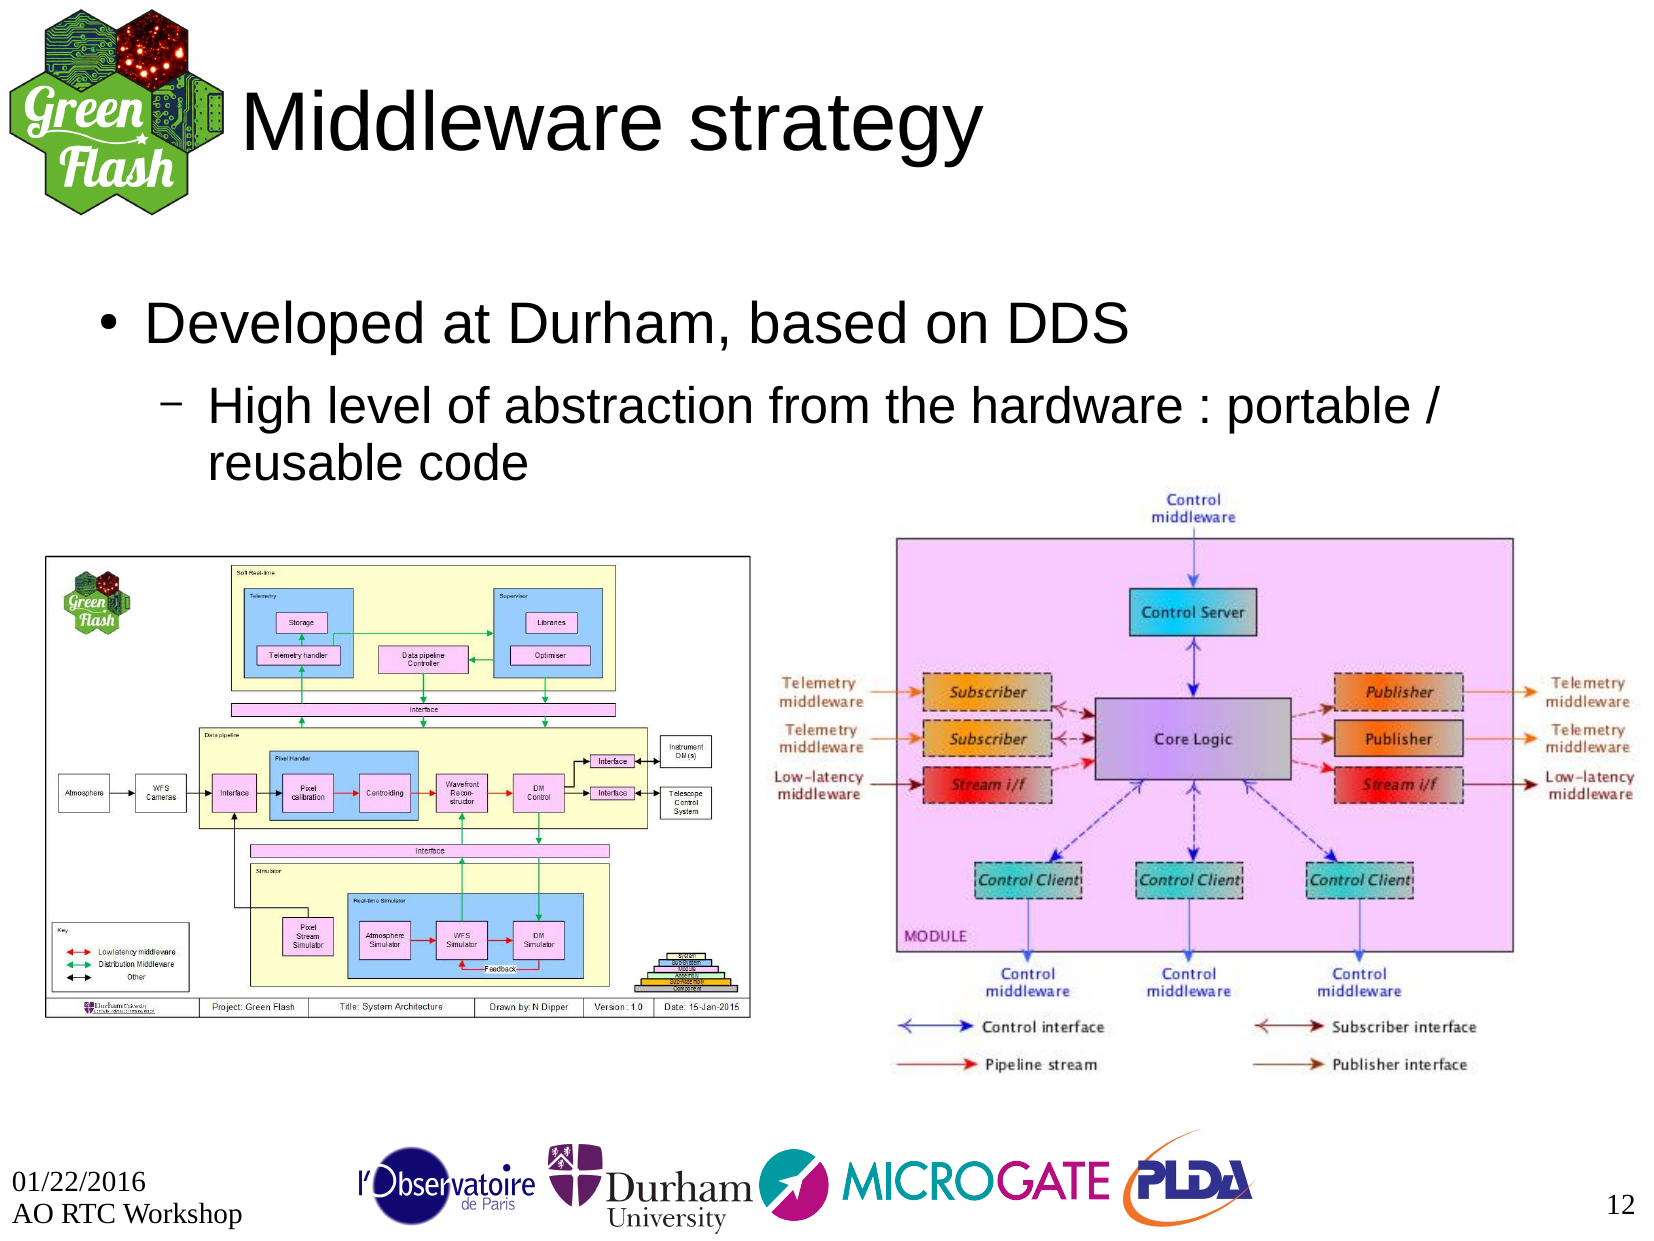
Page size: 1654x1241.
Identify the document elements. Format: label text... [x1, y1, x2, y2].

title Middleware strategy [240, 17, 1571, 226]
picture [359, 1143, 535, 1229]
picture [7, 9, 227, 216]
list Developed at Durham, based on DDS High level of abstraction from the hardware : portable / reusable code [82, 290, 1571, 1010]
picture [44, 555, 751, 1021]
picture [548, 1144, 753, 1234]
picture [759, 1149, 1109, 1221]
picture [765, 449, 1644, 1241]
